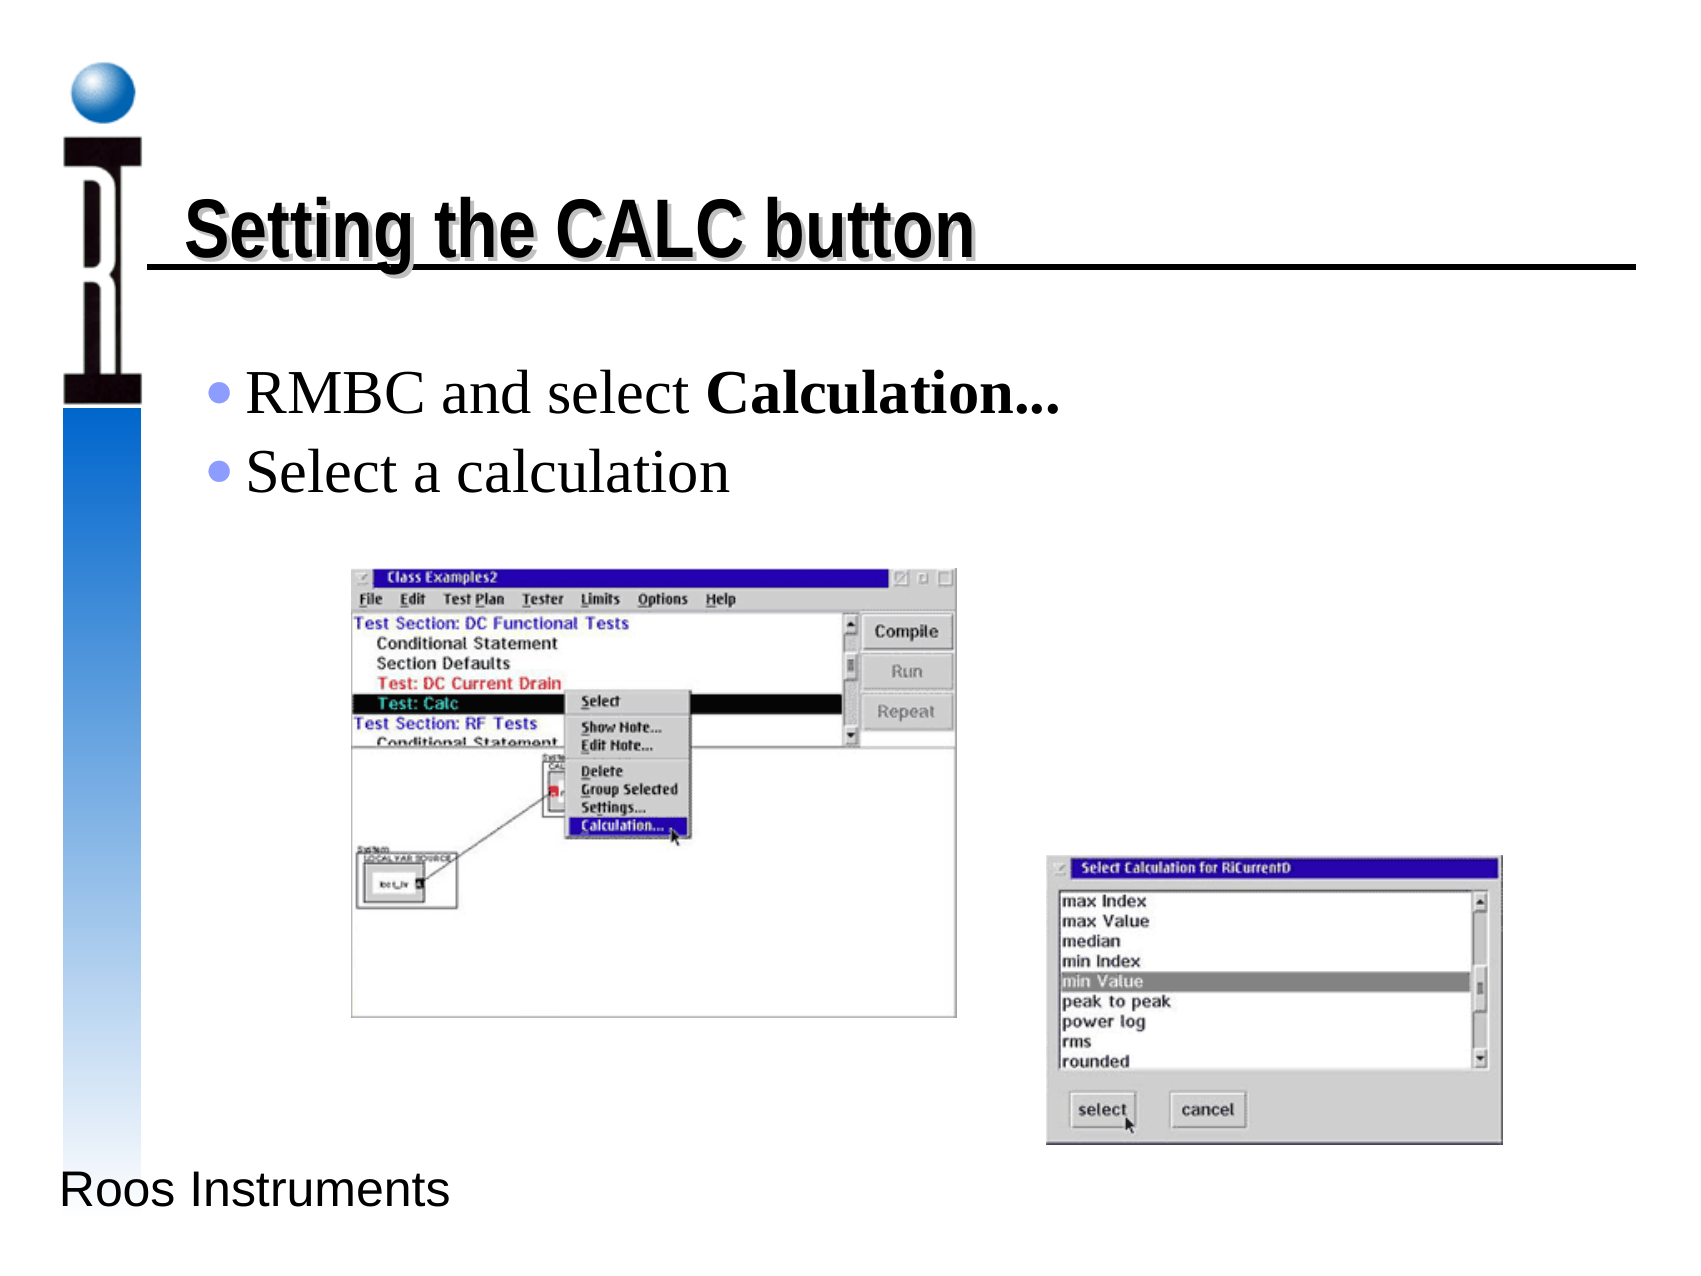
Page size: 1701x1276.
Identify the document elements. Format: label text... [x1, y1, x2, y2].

picture [1046, 855, 1503, 1145]
text_box Setting the CALC button [184, 92, 1539, 274]
picture [59, 58, 147, 411]
text_box RMBC and select Calculation... Select a calculation [192, 358, 1550, 509]
picture [351, 568, 957, 1018]
